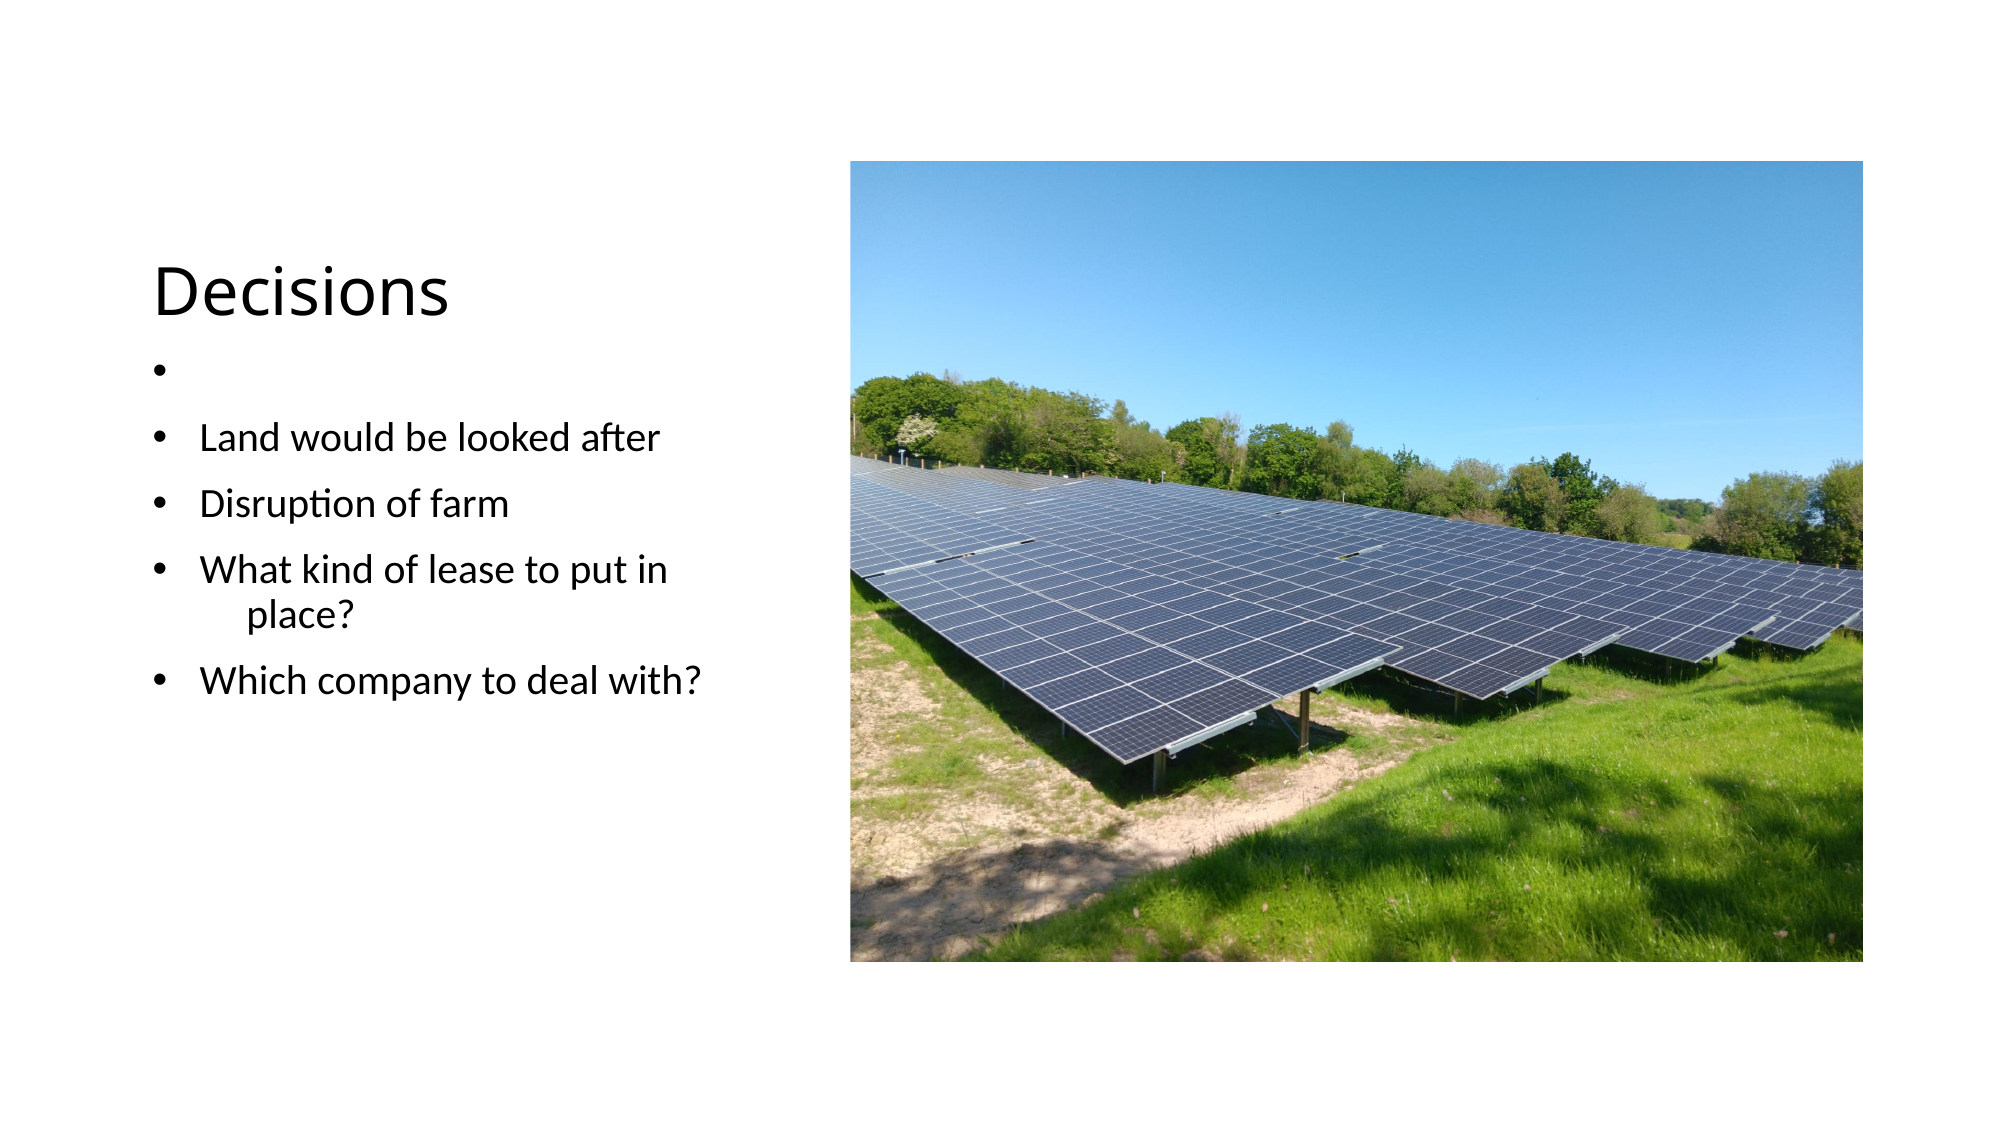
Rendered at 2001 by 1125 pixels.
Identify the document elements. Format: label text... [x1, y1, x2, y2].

picture [850, 161, 1863, 962]
list Land would be looked after Disruption of farm What kind of lease to put in place? Which company to deal with? [137, 337, 783, 963]
title Decisions [137, 75, 783, 337]
